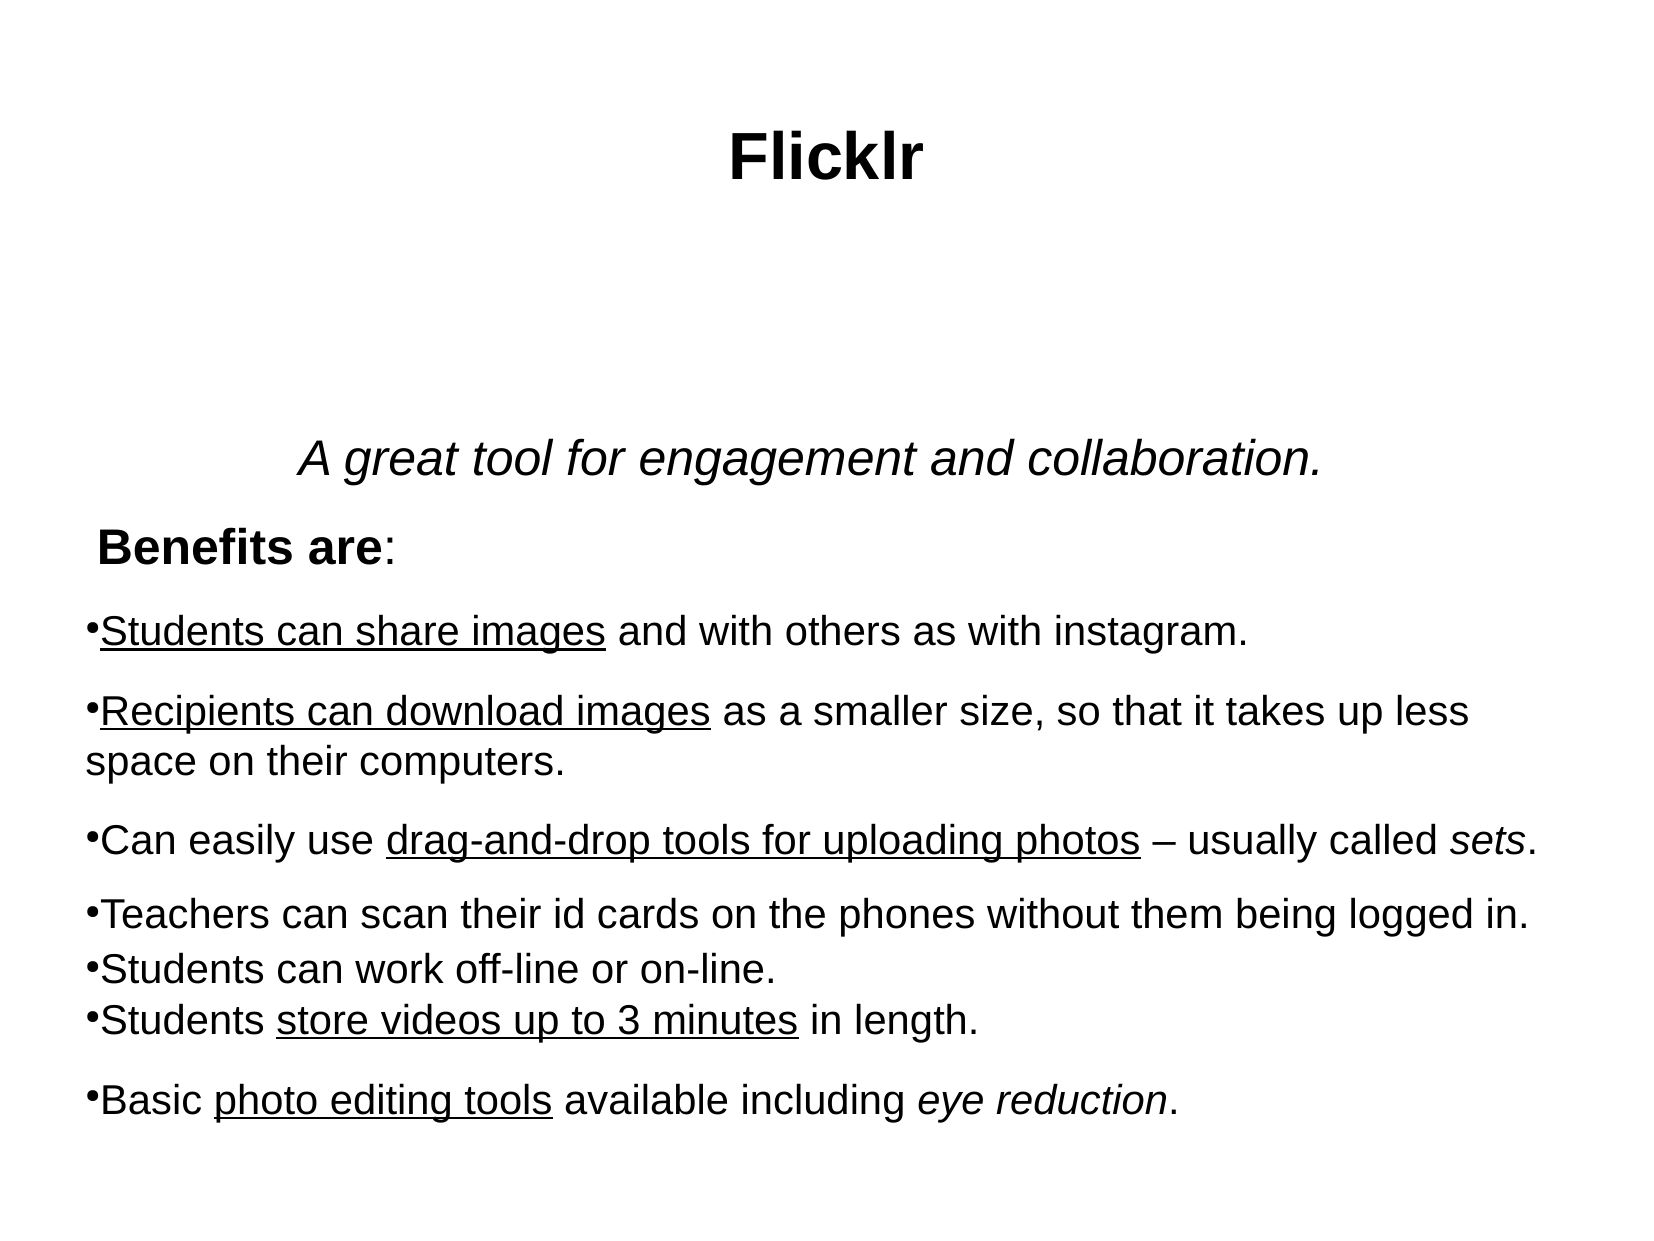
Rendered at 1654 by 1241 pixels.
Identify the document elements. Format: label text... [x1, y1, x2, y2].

subtitle A great tool for engagement and collaboration. Benefits are: Students can share images and with others as with instagram. Recipients can download images as a smaller size, so that it takes up less space on their computers. Can easily use drag-and-drop tools for uploading photos – usually called sets. Teachers can scan their id cards on the phones without them being logged in. Students can work off-line or on-line. Students store videos up to 3 minutes in length. Basic photo editing tools available including eye reduction. [85, 146, 1574, 1036]
title Flicklr [82, 49, 1571, 257]
